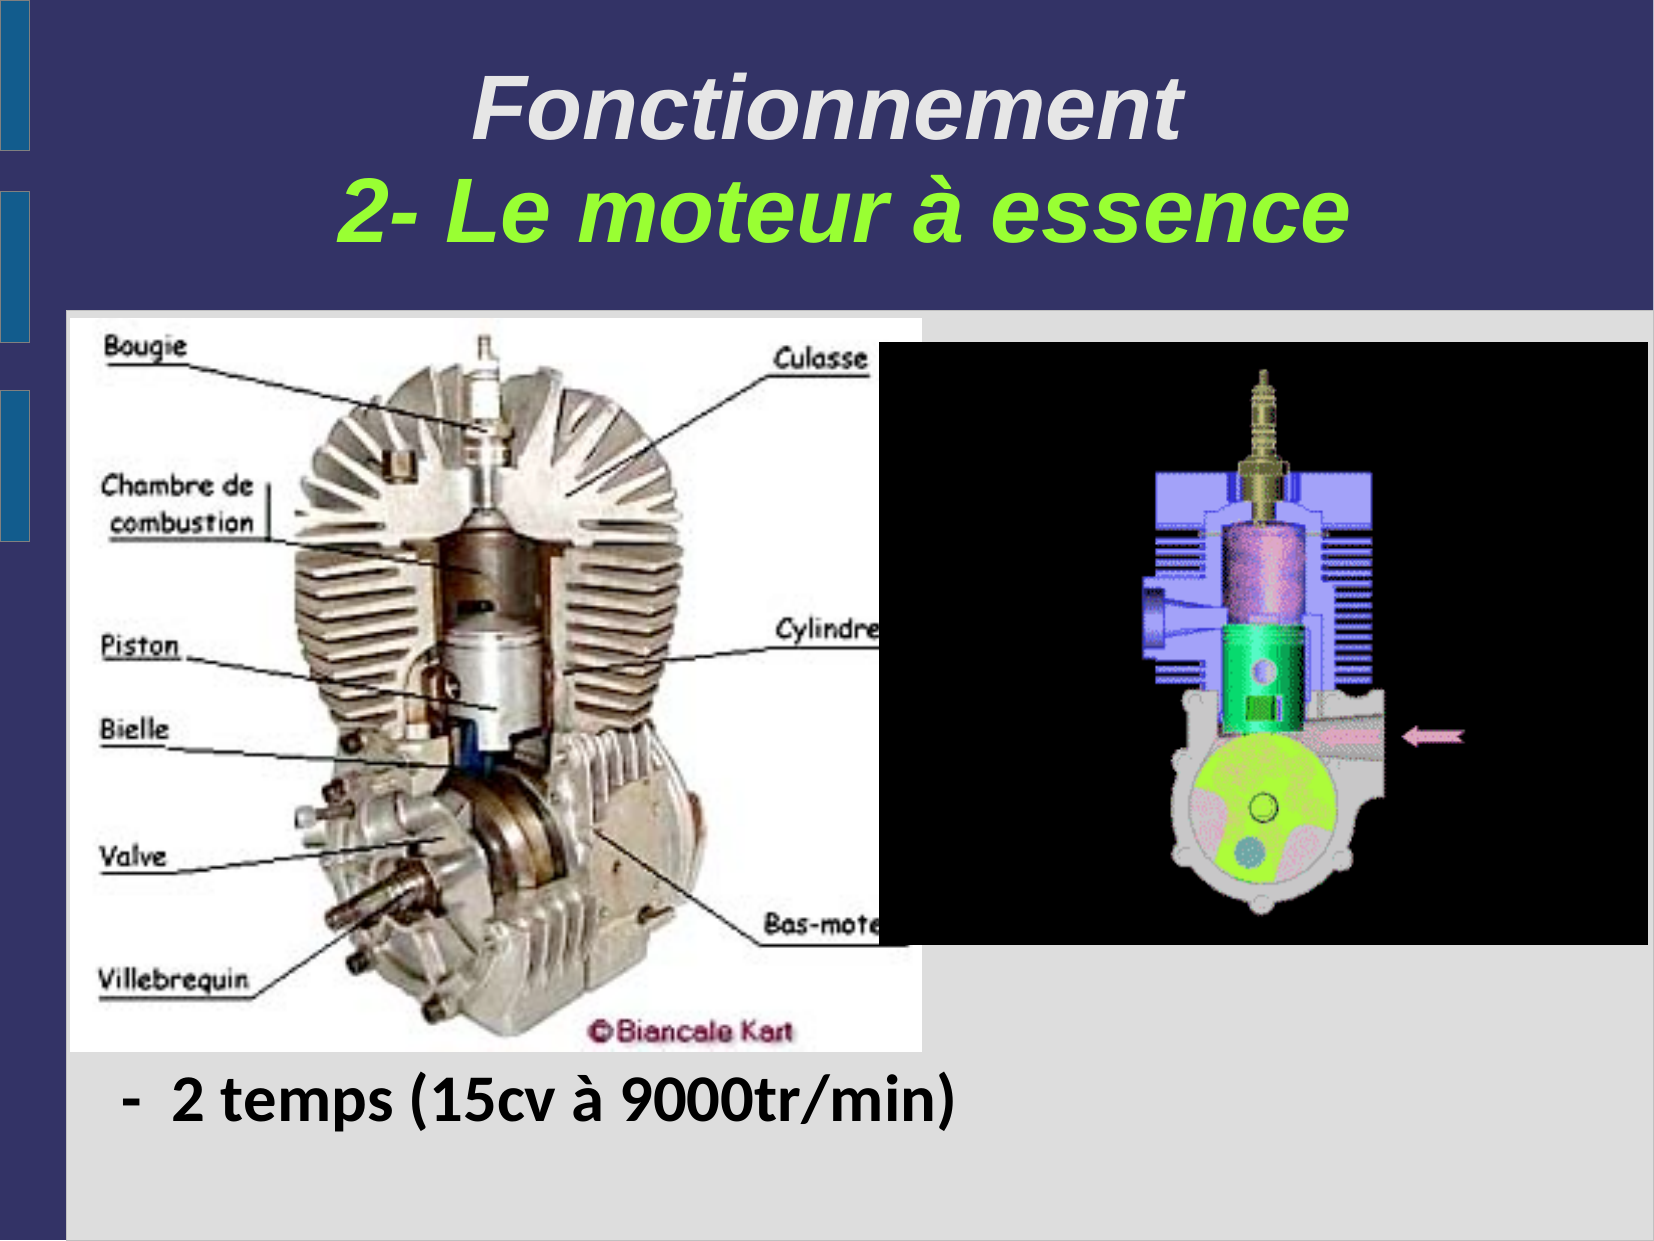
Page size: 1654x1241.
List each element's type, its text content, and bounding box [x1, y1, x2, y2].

title Fonctionnement 2- Le moteur à essence [121, 55, 1534, 263]
picture [70, 318, 1648, 1052]
text_box - 2 temps (15cv à 9000tr/min) [121, 1071, 1512, 1228]
